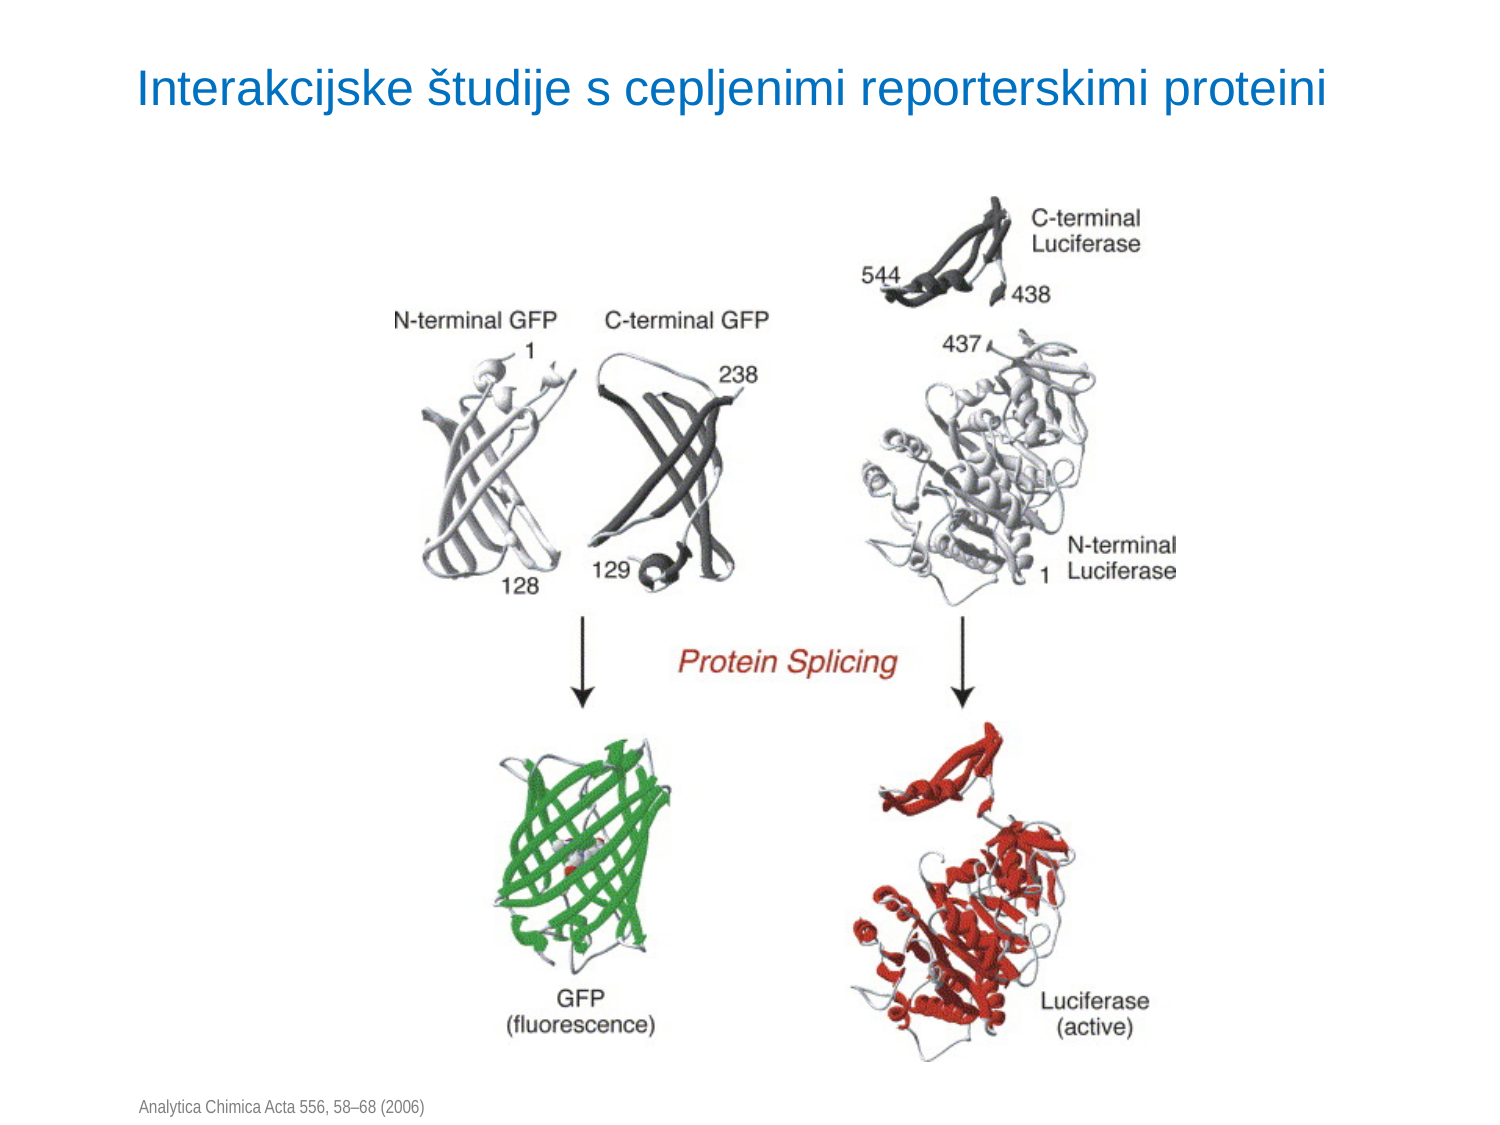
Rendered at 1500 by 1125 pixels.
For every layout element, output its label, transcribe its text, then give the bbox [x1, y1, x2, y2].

picture [395, 196, 1176, 1062]
text_box Analytica Chimica Acta 556, 58–68 (2006) [123, 1087, 874, 1125]
text_box Interakcijske študije s cepljenimi reporterskimi proteini [121, 48, 1343, 124]
